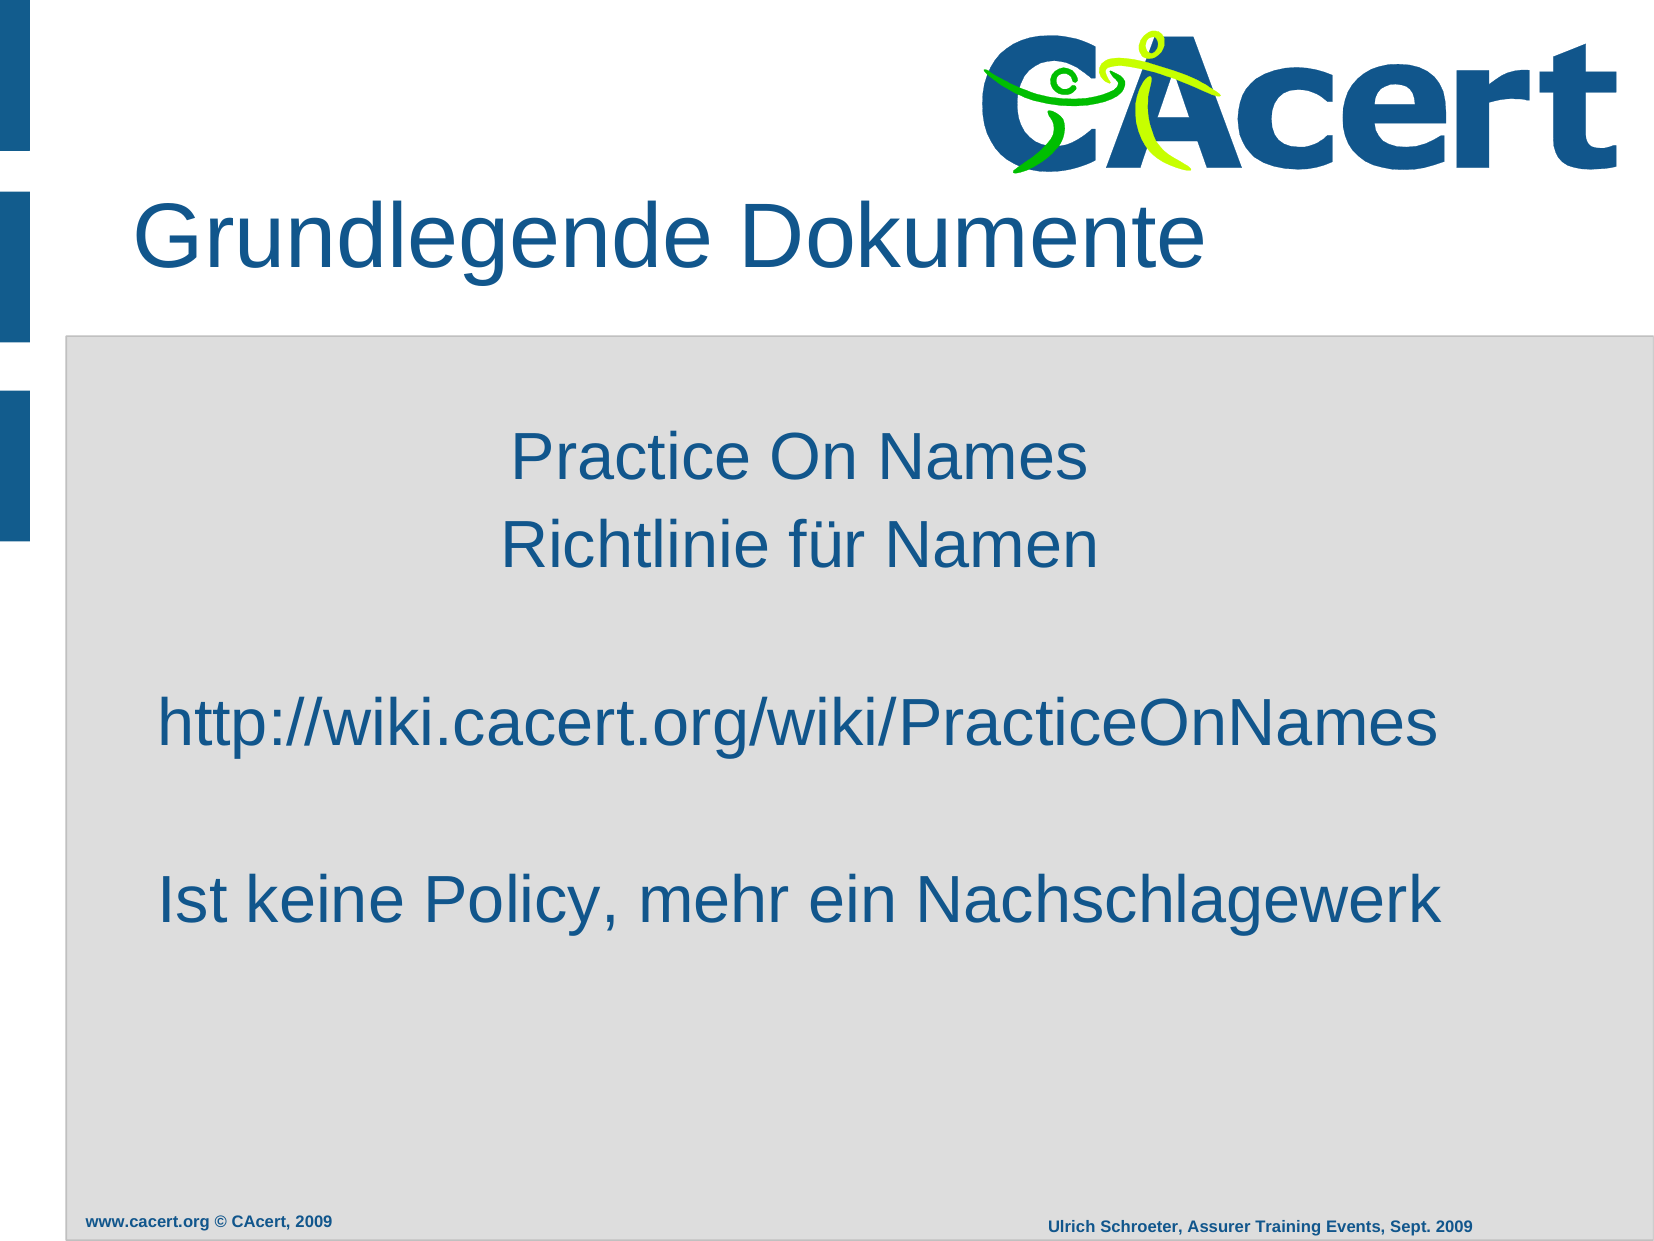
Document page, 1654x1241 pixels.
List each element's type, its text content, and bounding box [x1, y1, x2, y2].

text_box Practice On Names Richtlinie für Namen http://wiki.cacert.org/wiki/PracticeOnNames Ist keine Policy, mehr ein Nachschlagewerk [142, 397, 1458, 945]
text_box Grundlegende Dokumente [118, 177, 1224, 295]
